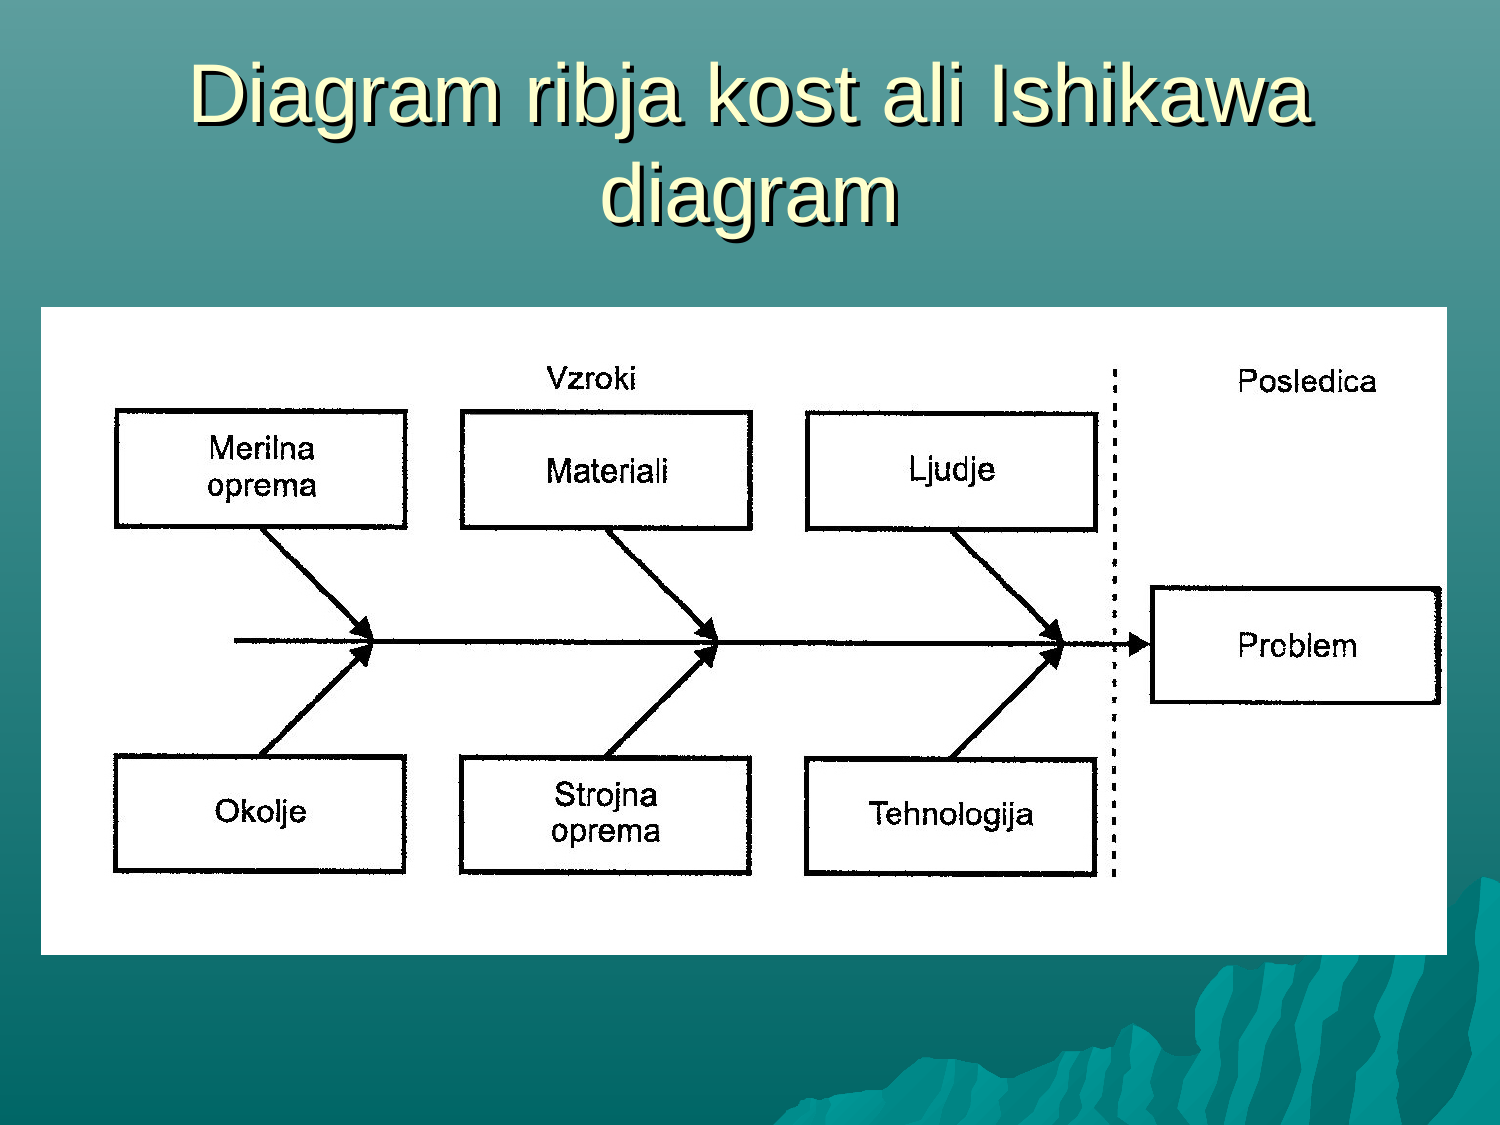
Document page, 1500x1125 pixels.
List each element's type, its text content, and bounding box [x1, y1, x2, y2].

text_box [41, 307, 1447, 955]
title Diagram ribja kost ali Ishikawa diagram [75, 31, 1426, 247]
